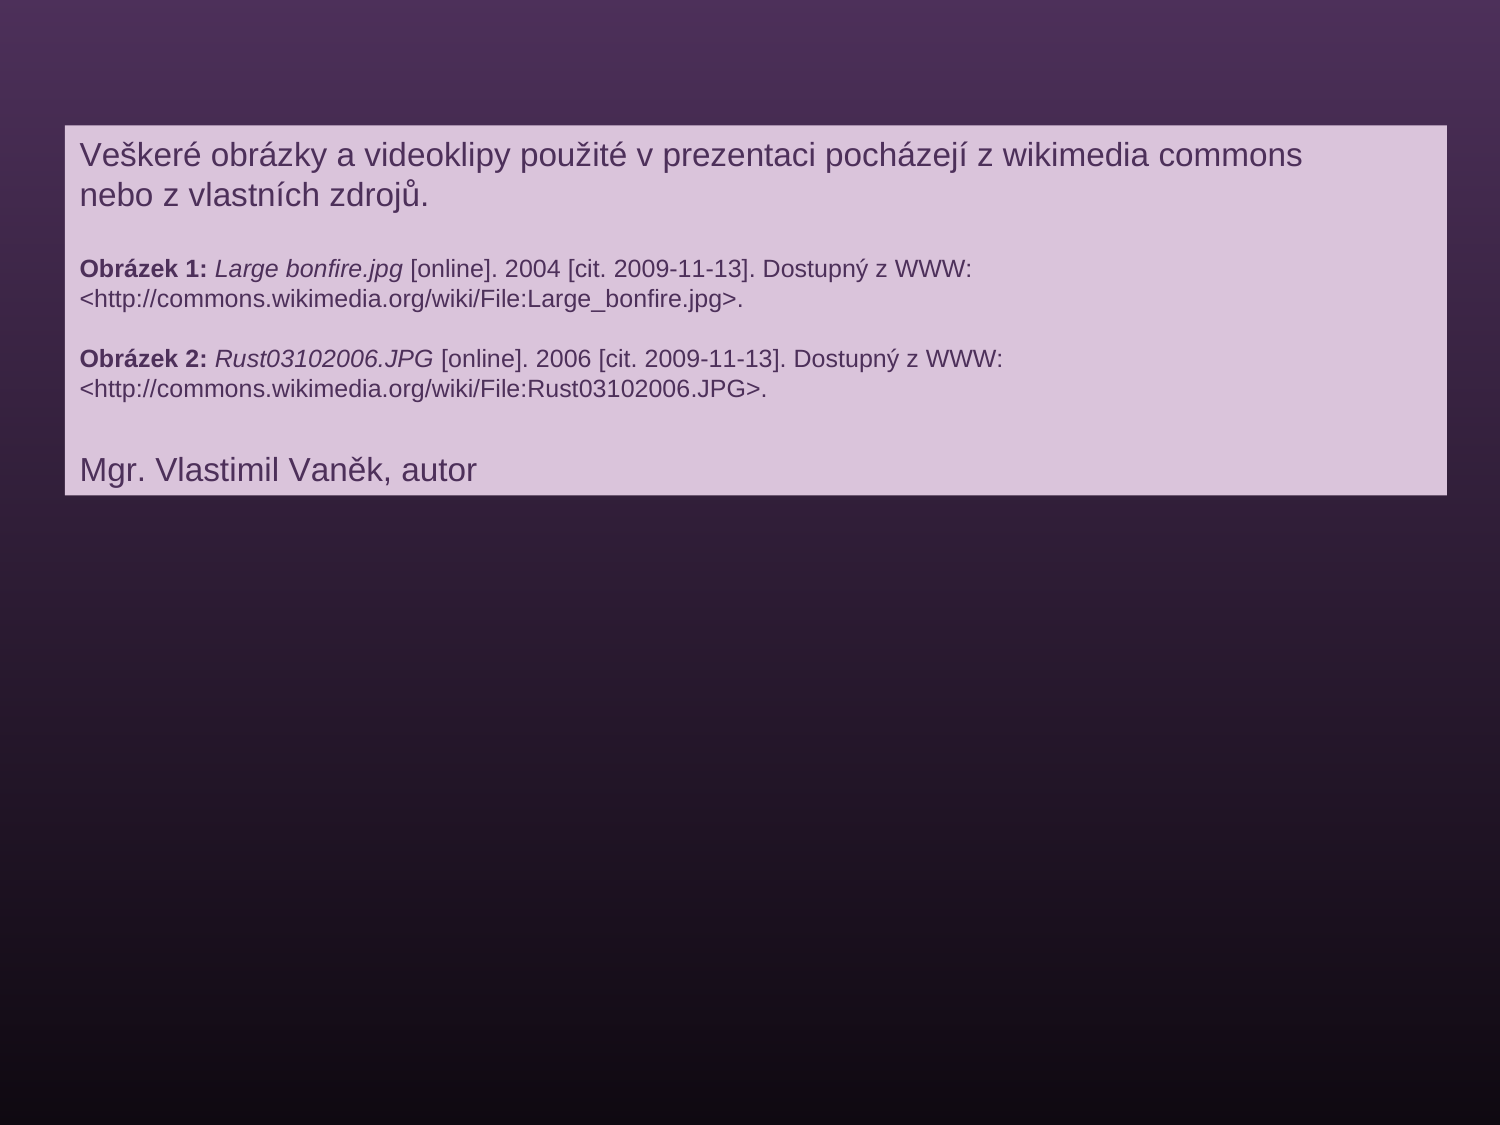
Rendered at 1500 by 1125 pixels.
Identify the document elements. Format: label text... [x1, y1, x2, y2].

text_box Veškeré obrázky a videoklipy použité v prezentaci pocházejí z wikimedia commons nebo z vlastních zdrojů. Obrázek 1: Large bonfire.jpg [online]. 2004 [cit. 2009-11-13]. Dostupný z WWW: <http://commons.wikimedia.org/wiki/File:Large_bonfire.jpg>. Obrázek 2: Rust03102006.JPG [online]. 2006 [cit. 2009-11-13]. Dostupný z WWW: <http://commons.wikimedia.org/wiki/File:Rust03102006.JPG>. Mgr. Vlastimil Vaněk, autor [64, 125, 1447, 496]
